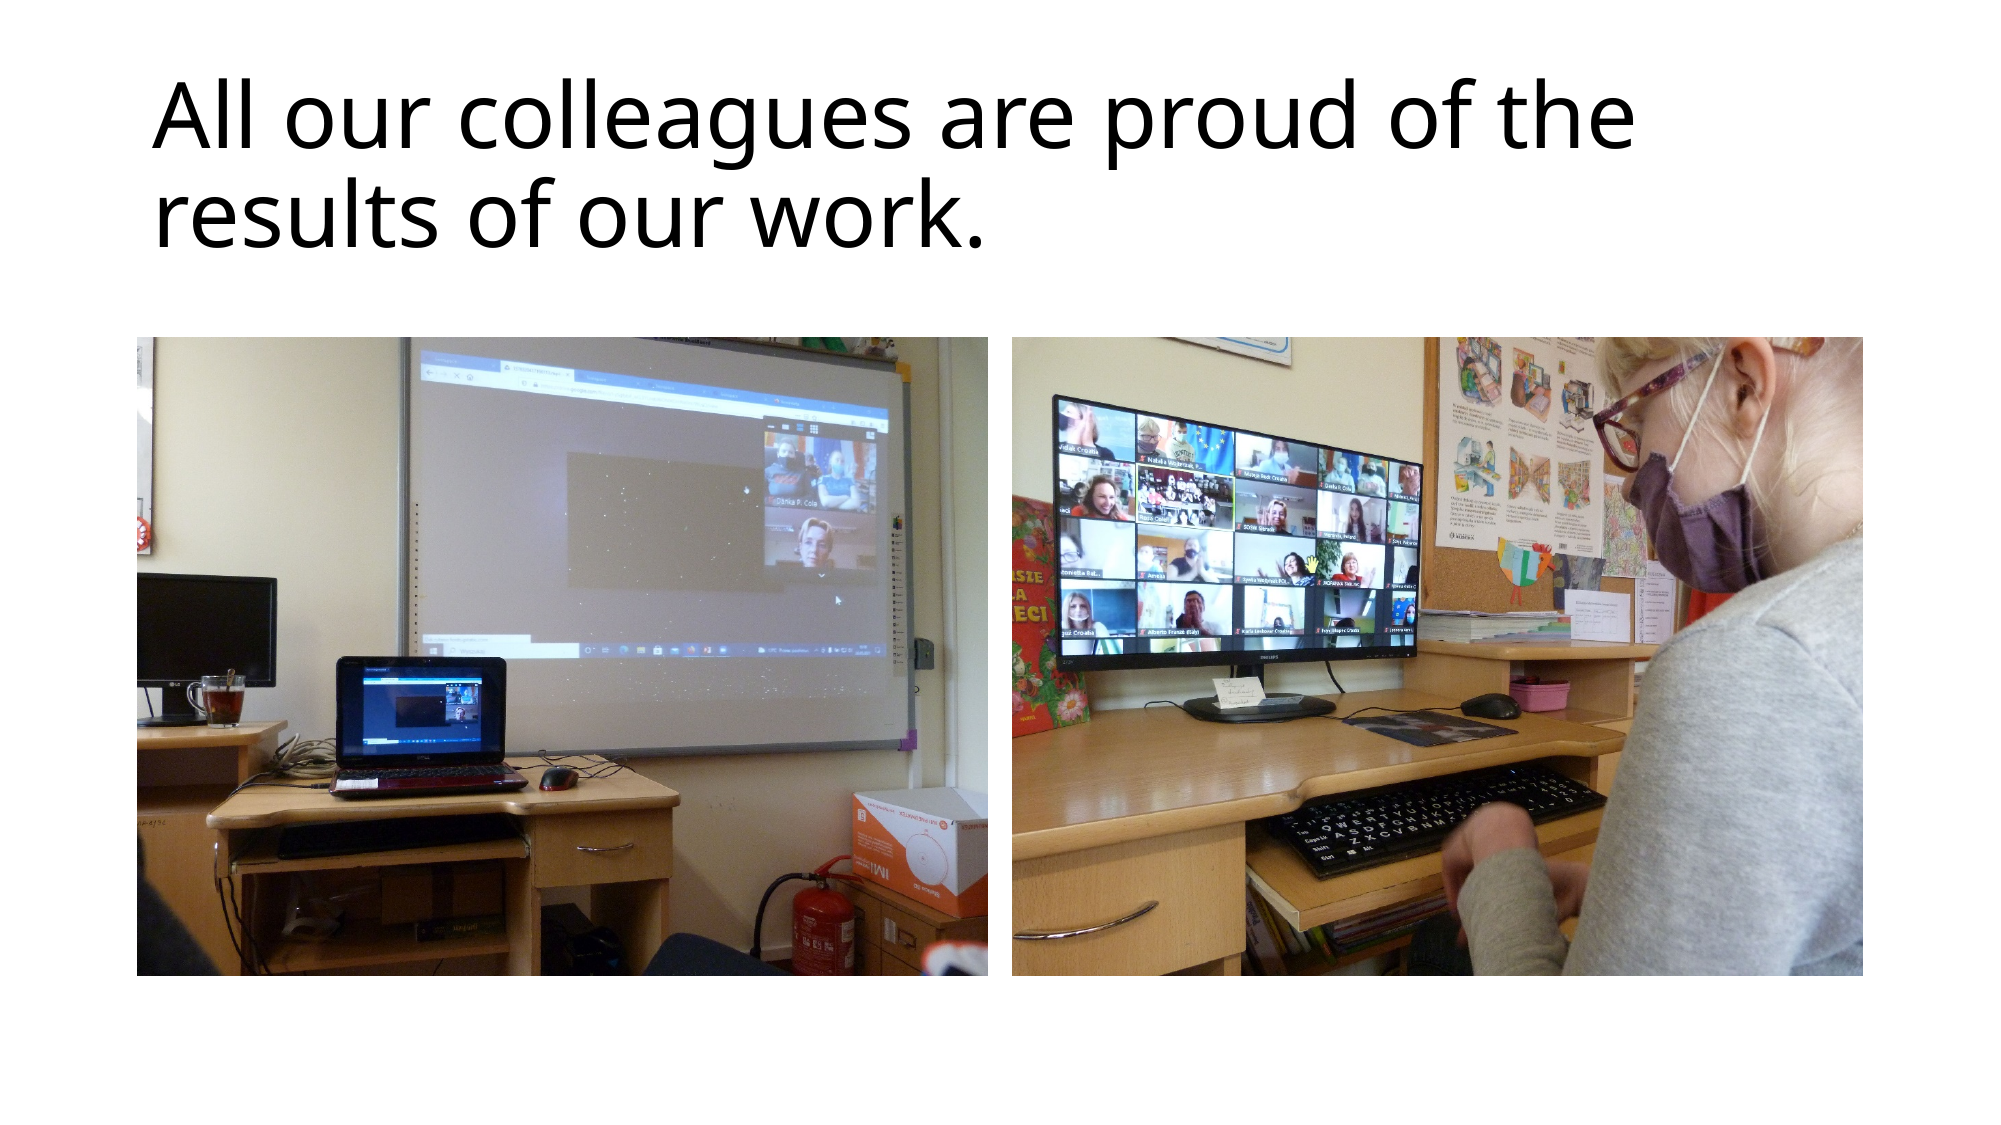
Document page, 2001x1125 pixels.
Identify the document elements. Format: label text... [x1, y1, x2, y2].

picture [137, 337, 988, 976]
title All our colleagues are proud of the results of our work. [137, 59, 1863, 278]
picture [1012, 337, 1863, 976]
